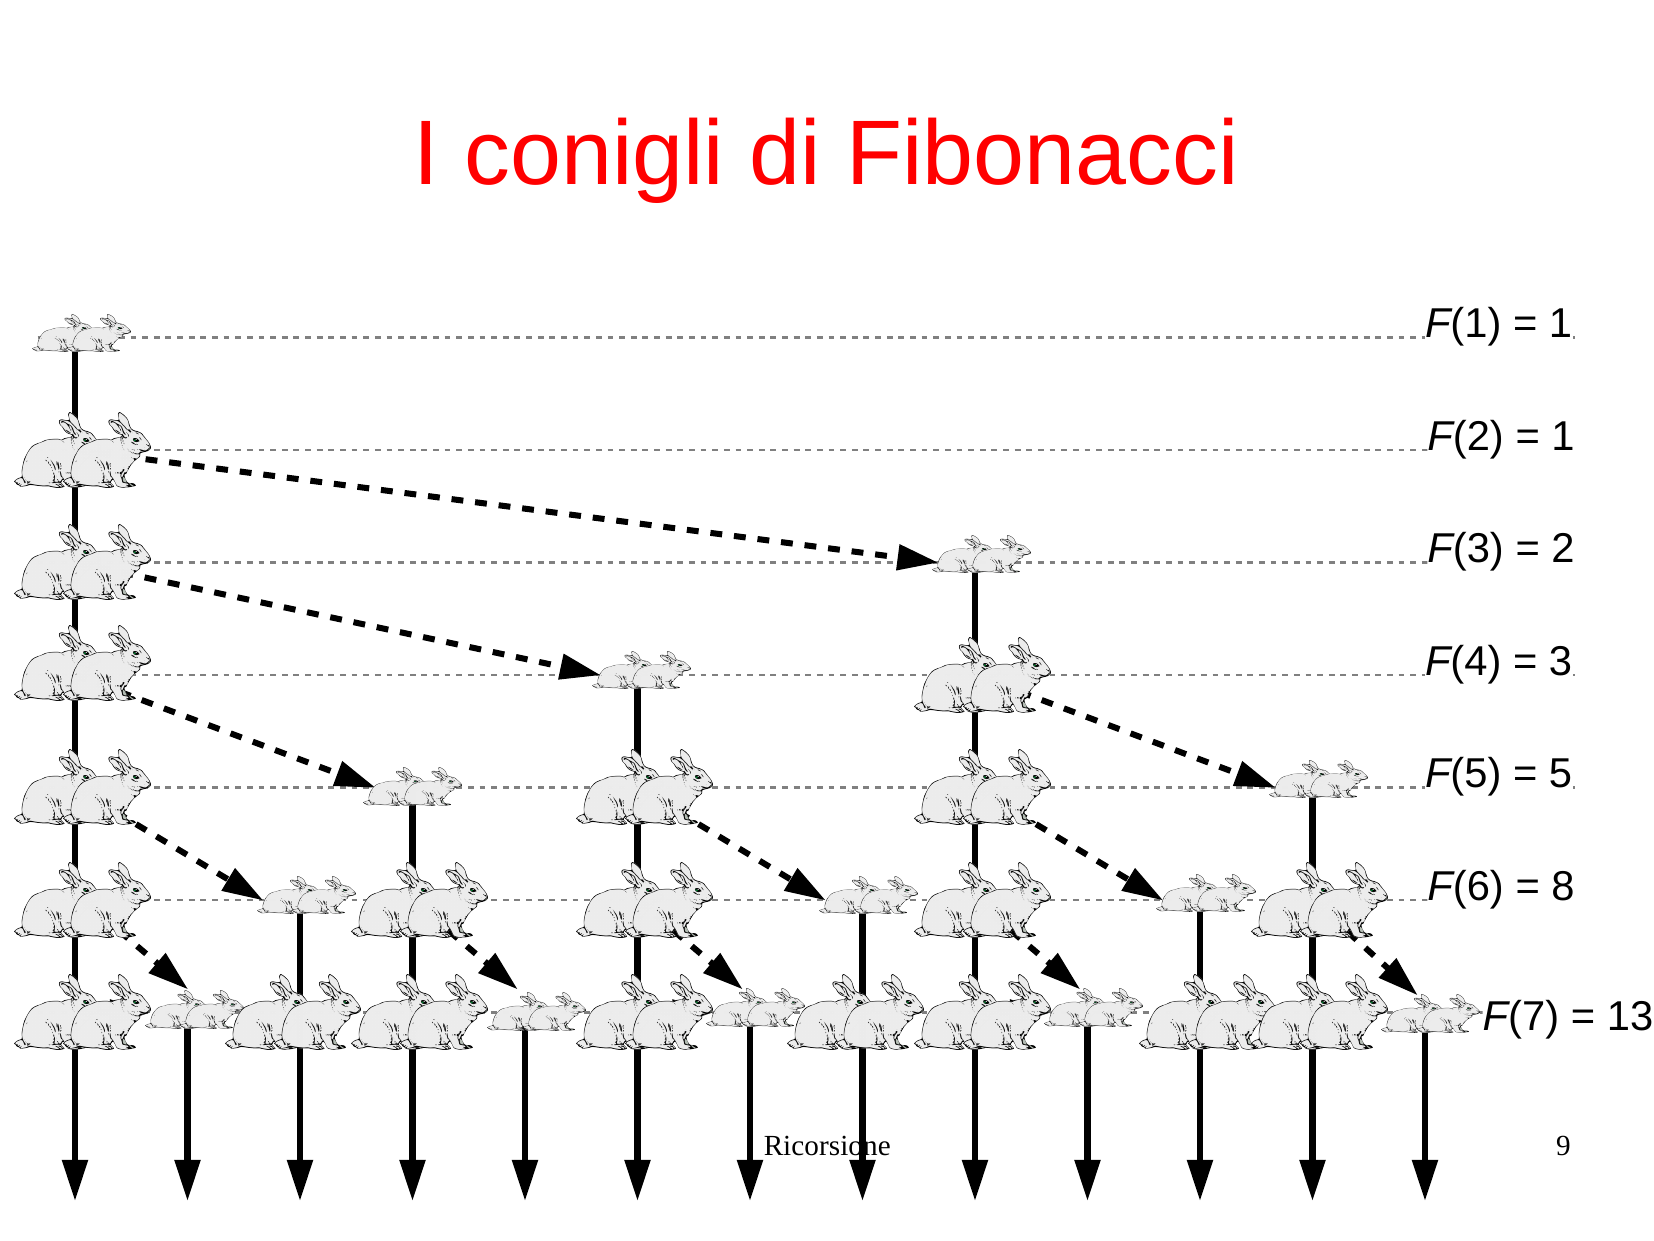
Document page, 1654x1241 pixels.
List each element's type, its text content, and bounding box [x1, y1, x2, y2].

picture [257, 862, 488, 938]
text_box F(7) = 13 [1482, 992, 1654, 1040]
picture [576, 749, 713, 826]
text_box F(2) = 1 [1427, 412, 1576, 460]
picture [819, 862, 1051, 938]
text_box F(3) = 2 [1427, 525, 1576, 573]
title I conigli di Fibonacci [82, 49, 1571, 257]
picture [14, 625, 151, 701]
picture [576, 862, 713, 938]
picture [592, 651, 691, 689]
text_box F(4) = 3 [1425, 637, 1573, 685]
picture [32, 314, 131, 352]
picture [1269, 760, 1368, 799]
picture [14, 862, 151, 938]
picture [14, 412, 151, 488]
picture [14, 749, 151, 826]
picture [14, 524, 151, 601]
picture [14, 974, 1480, 1051]
picture [932, 535, 1031, 573]
picture [363, 767, 462, 806]
picture [914, 637, 1051, 713]
text_box F(1) = 1 [1425, 300, 1573, 348]
picture [914, 749, 1051, 826]
text_box F(6) = 8 [1427, 862, 1576, 910]
text_box F(5) = 5 [1425, 750, 1573, 798]
picture [1156, 862, 1388, 938]
